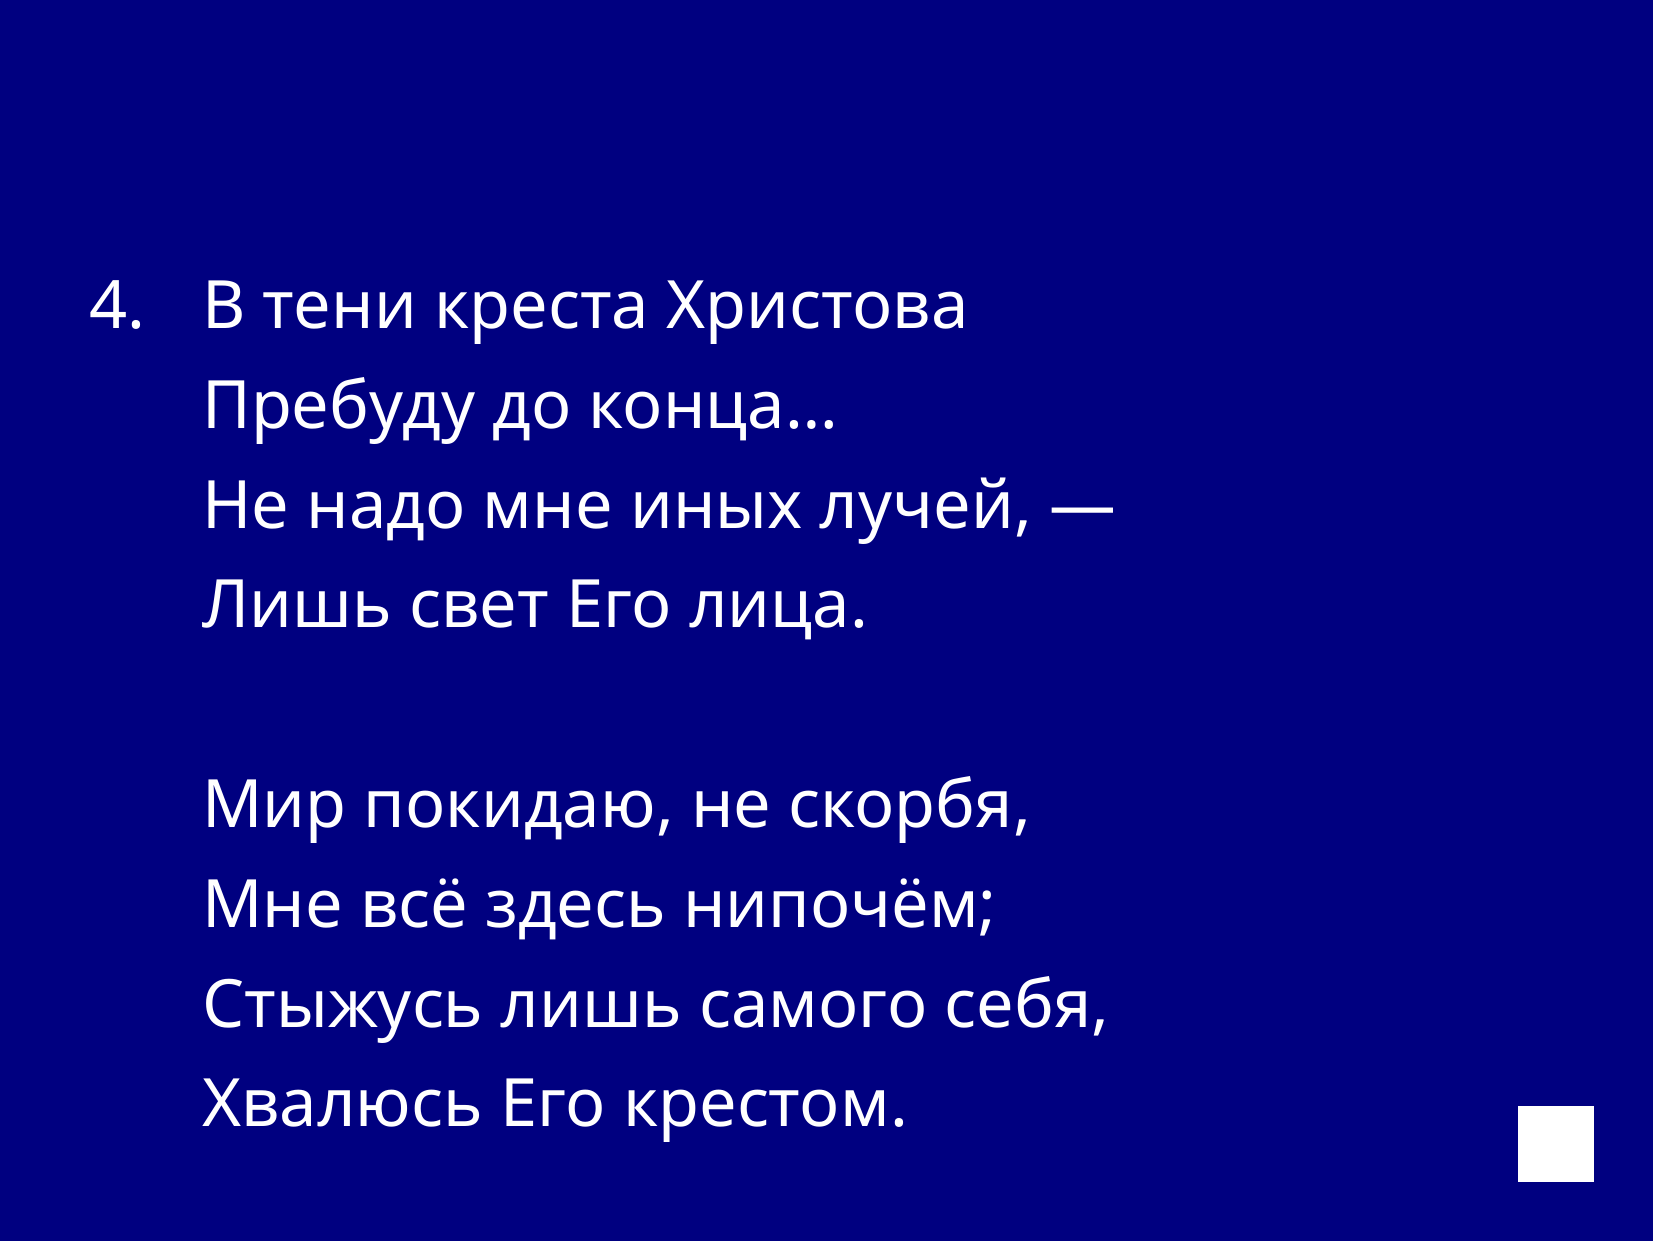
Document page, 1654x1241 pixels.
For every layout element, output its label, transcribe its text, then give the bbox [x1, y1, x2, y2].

text_box 4. В тени креста Христова Пребуду до конца… Не надо мне иных лучей, — Лишь свет Его лица. Мир покидаю, не скорбя, Мне всё здесь нипочём; Стыжусь лишь самого себя, Хвалюсь Его крестом. [75, 150, 1576, 1163]
text_box [1518, 1106, 1594, 1182]
